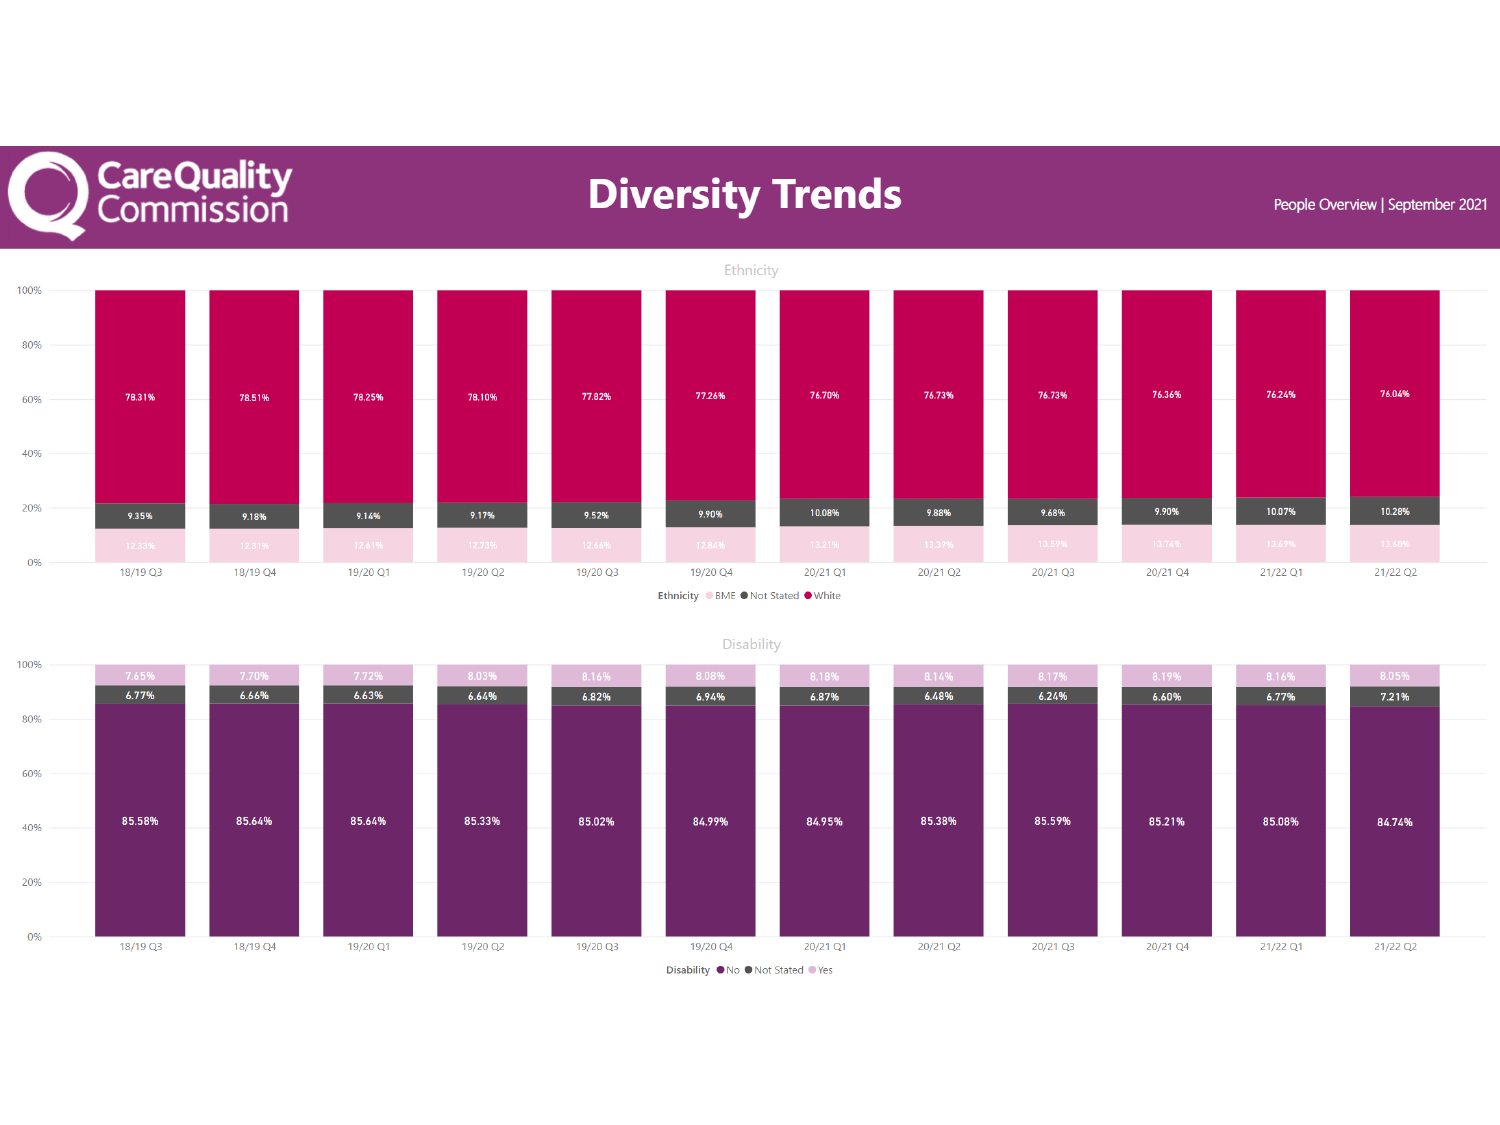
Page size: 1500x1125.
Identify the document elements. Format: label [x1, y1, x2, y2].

picture [0, 146, 1500, 979]
